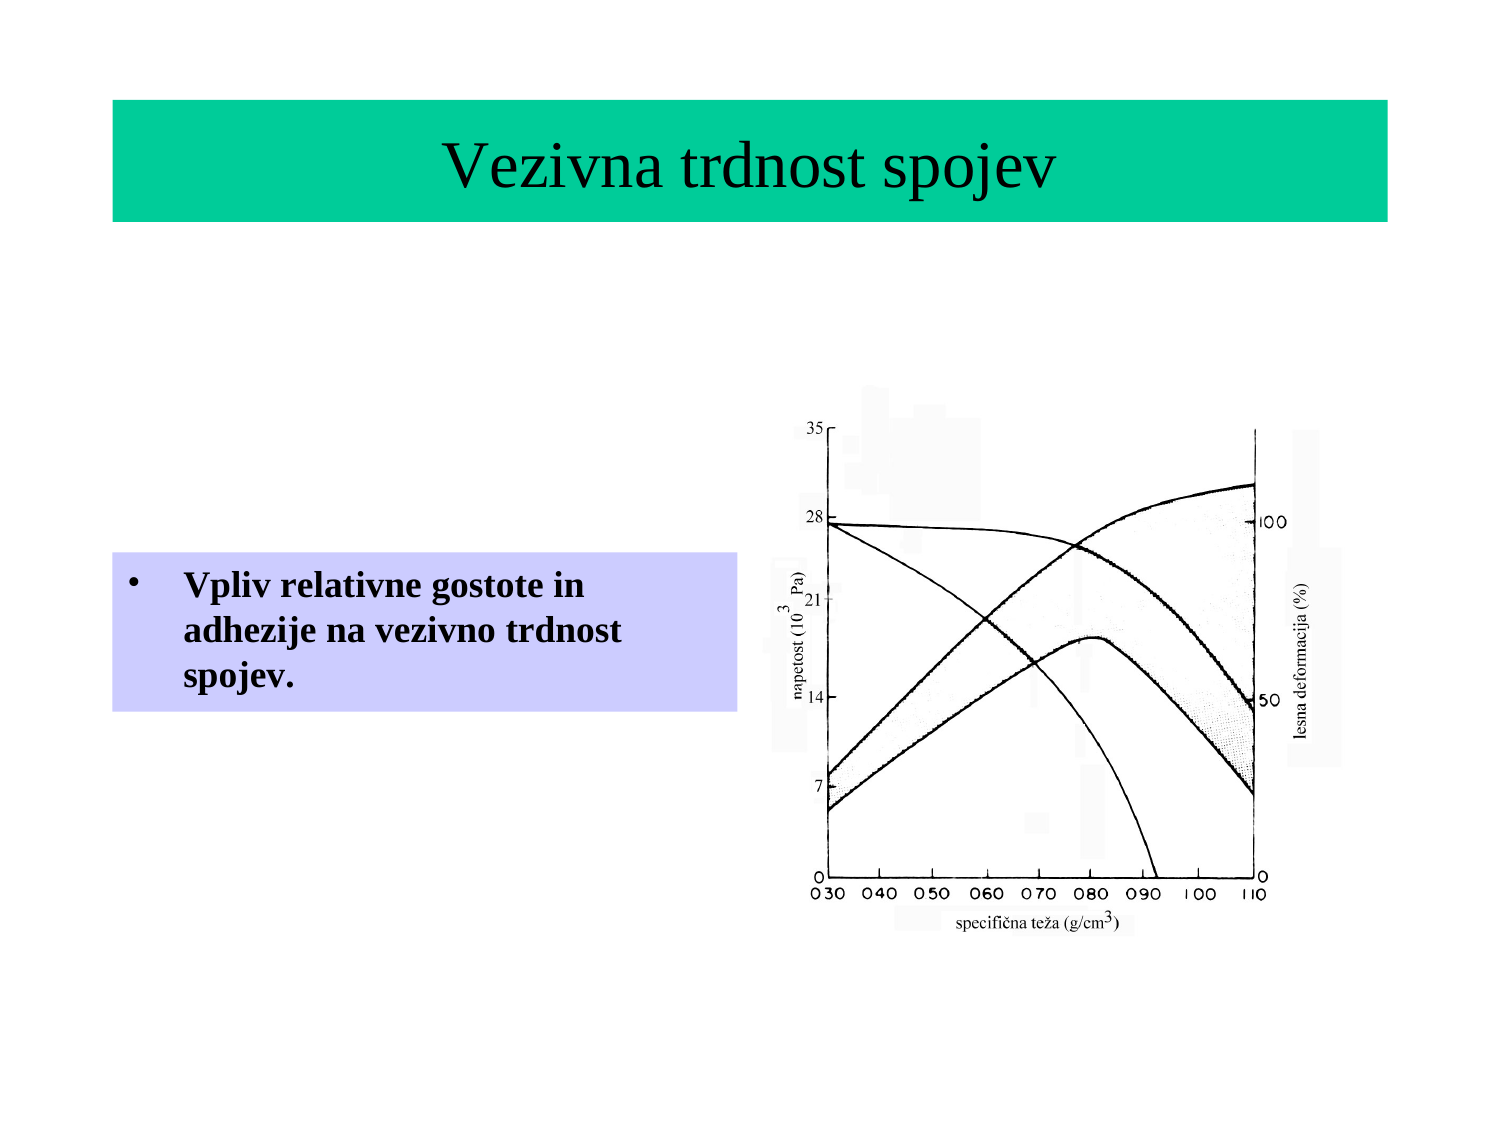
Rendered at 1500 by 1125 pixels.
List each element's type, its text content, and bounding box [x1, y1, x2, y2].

title Vezivna trdnost spojev [112, 99, 1388, 222]
picture [762, 385, 1388, 940]
list Vpliv relativne gostote in adhezije na vezivno trdnost spojev. [112, 552, 738, 712]
